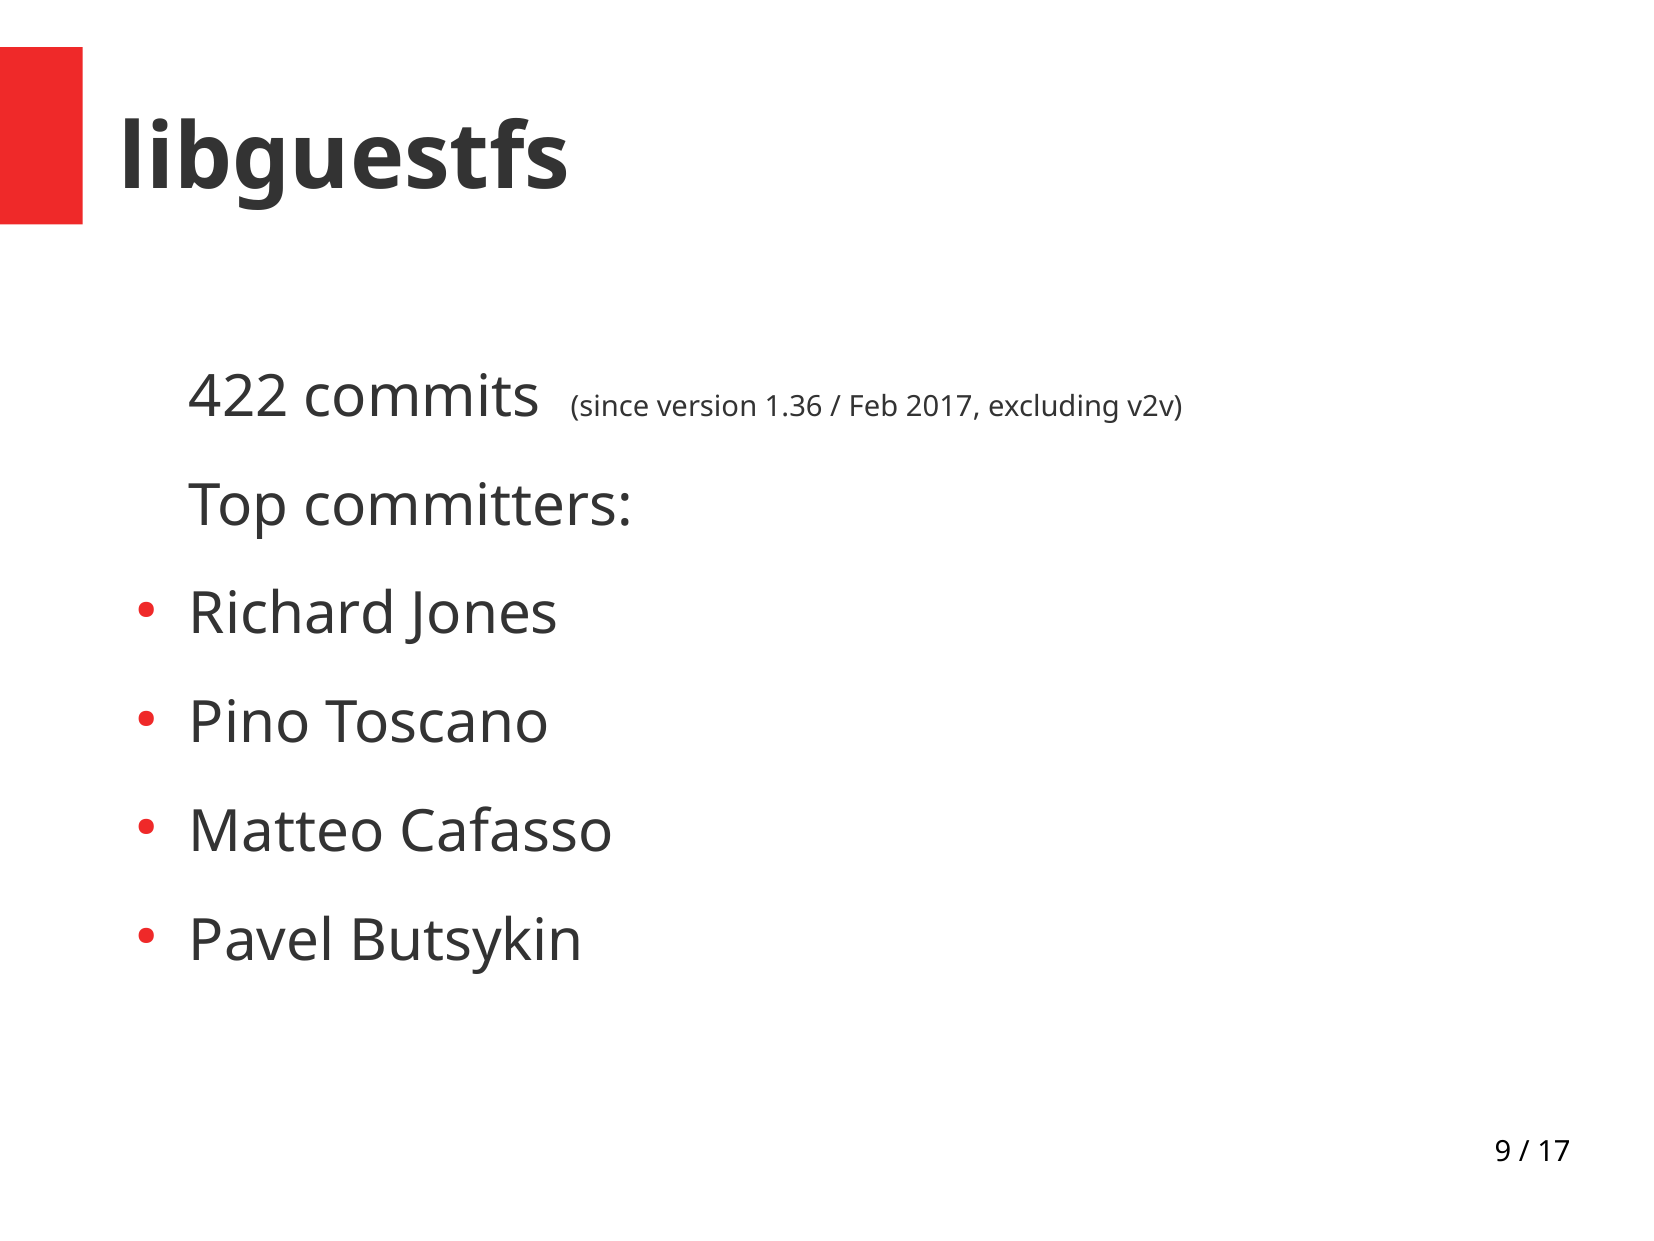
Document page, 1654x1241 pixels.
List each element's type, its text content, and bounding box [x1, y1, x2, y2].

list 422 commits (since version 1.36 / Feb 2017, excluding v2v) Top committers: Richard Jones Pino Toscano Matteo Cafasso Pavel Butsykin [118, 354, 1536, 1074]
title libguestfs [118, 49, 1571, 257]
